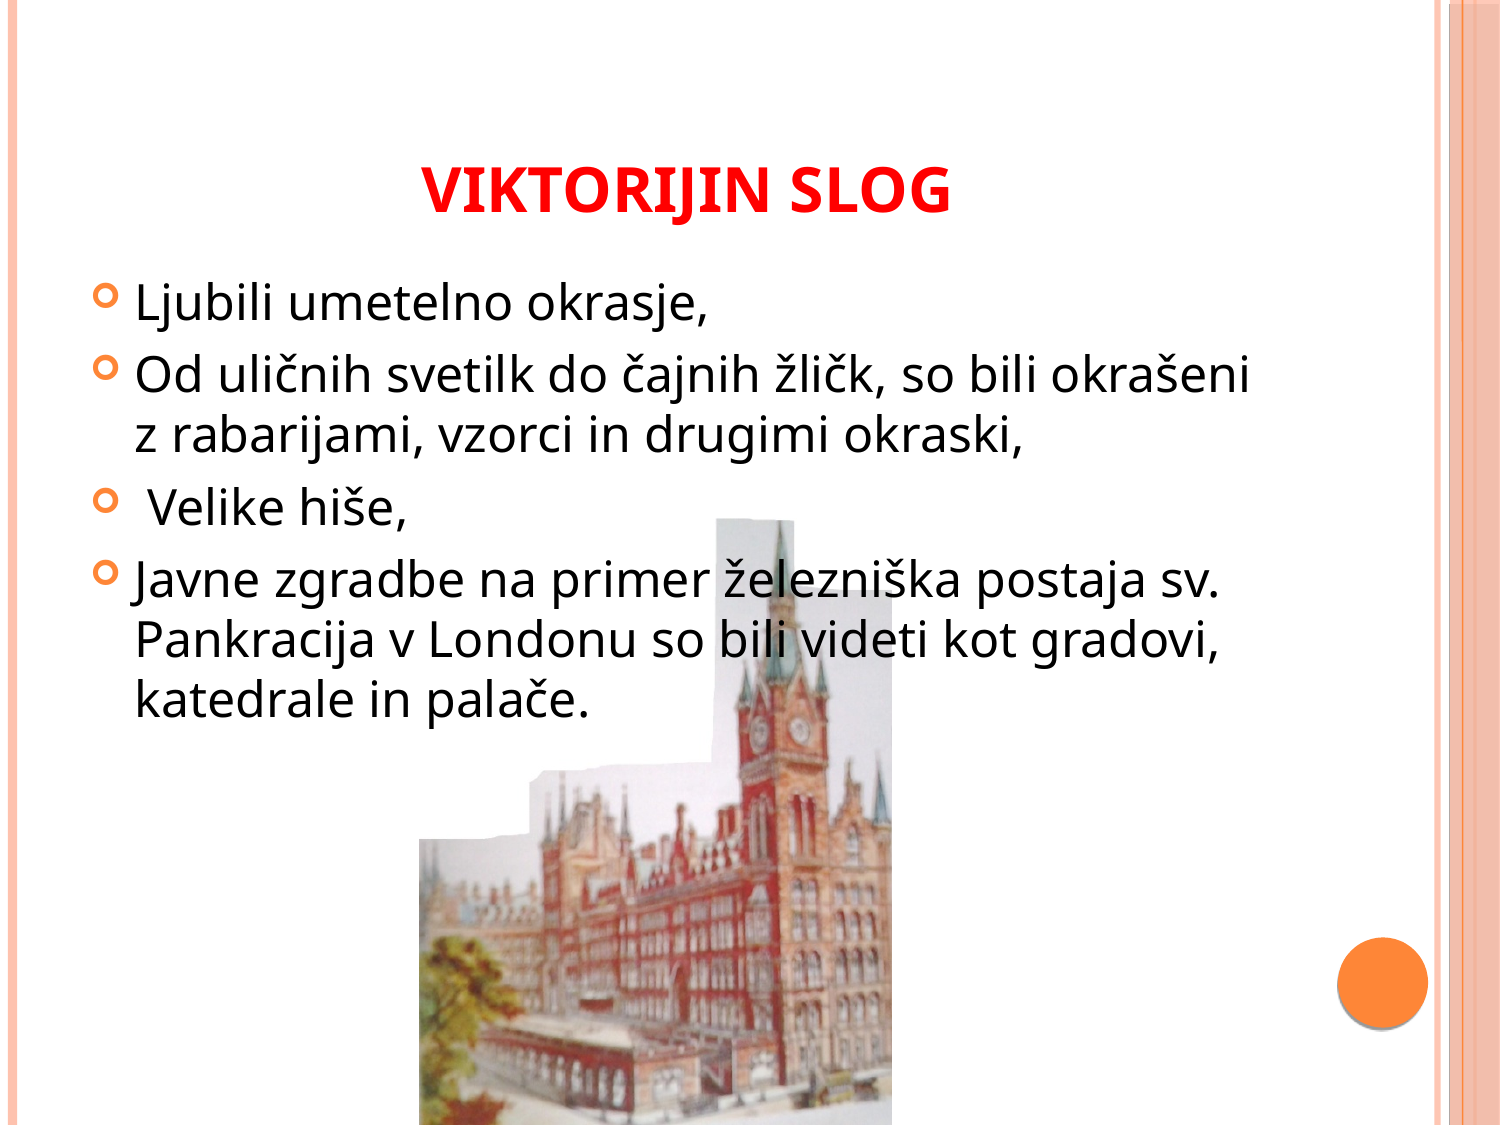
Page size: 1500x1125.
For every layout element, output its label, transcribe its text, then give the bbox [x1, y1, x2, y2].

title VIKTORIJIN SLOG [75, 45, 1300, 233]
list Ljubili umetelno okrasje, Od uličnih svetilk do čajnih žličk, so bili okrašeni z rabarijami, vzorci in drugimi okraski, Velike hiše, Javne zgradbe na primer železniška postaja sv. Pankracija v Londonu so bili videti kot gradovi, katedrale in palače. [75, 262, 1300, 1062]
picture [419, 1062, 892, 1125]
